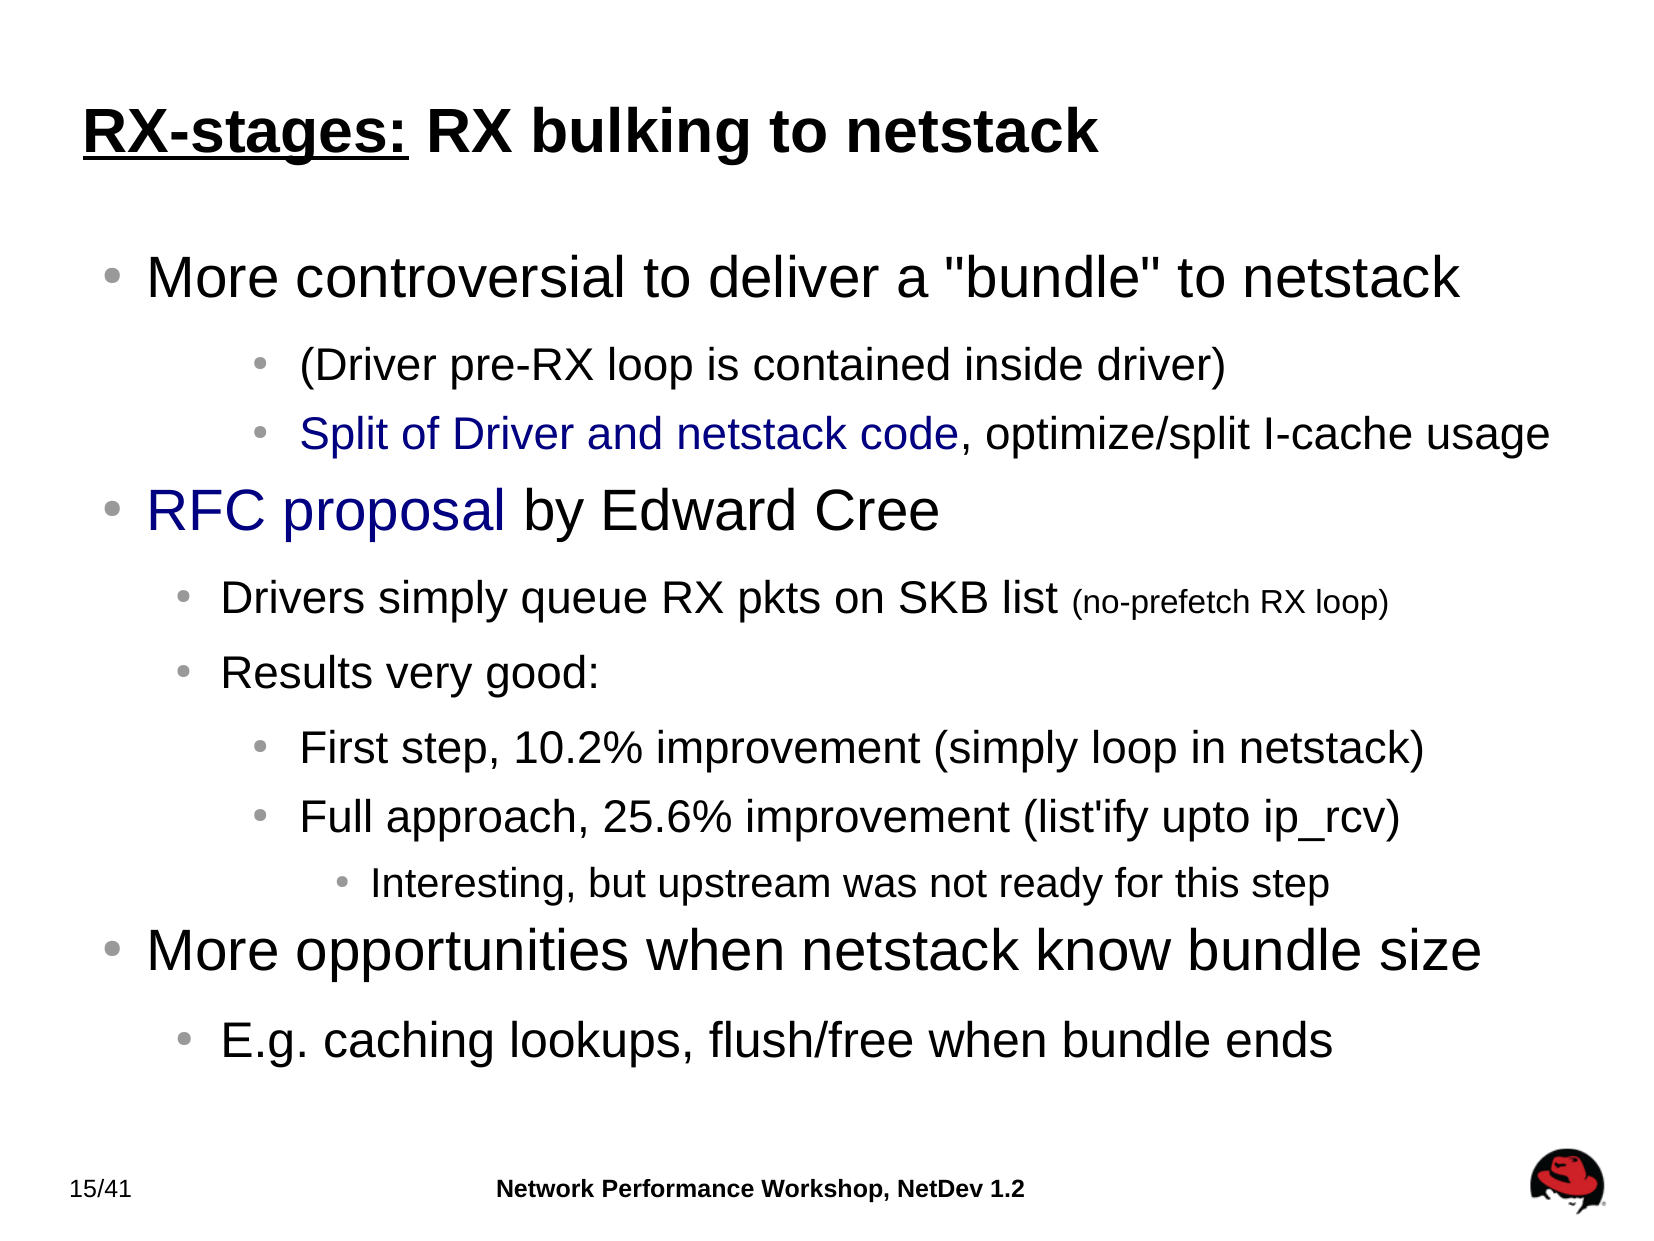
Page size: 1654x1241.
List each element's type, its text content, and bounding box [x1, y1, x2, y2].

title RX-stages: RX bulking to netstack [82, 37, 1571, 226]
list More controversial to deliver a "bundle" to netstack (Driver pre-RX loop is contained inside driver) Split of Driver and netstack code, optimize/split I-cache usage RFC proposal by Edward Cree Drivers simply queue RX pkts on SKB list (no-prefetch RX loop) Results very good: First step, 10.2% improvement (simply loop in netstack) Full approach, 25.6% improvement (list'ify upto ip_rcv) Interesting, but upstream was not ready for this step More opportunities when netstack know bundle size E.g. caching lookups, flush/free when bundle ends [86, 244, 1575, 1069]
picture [1529, 1146, 1612, 1224]
